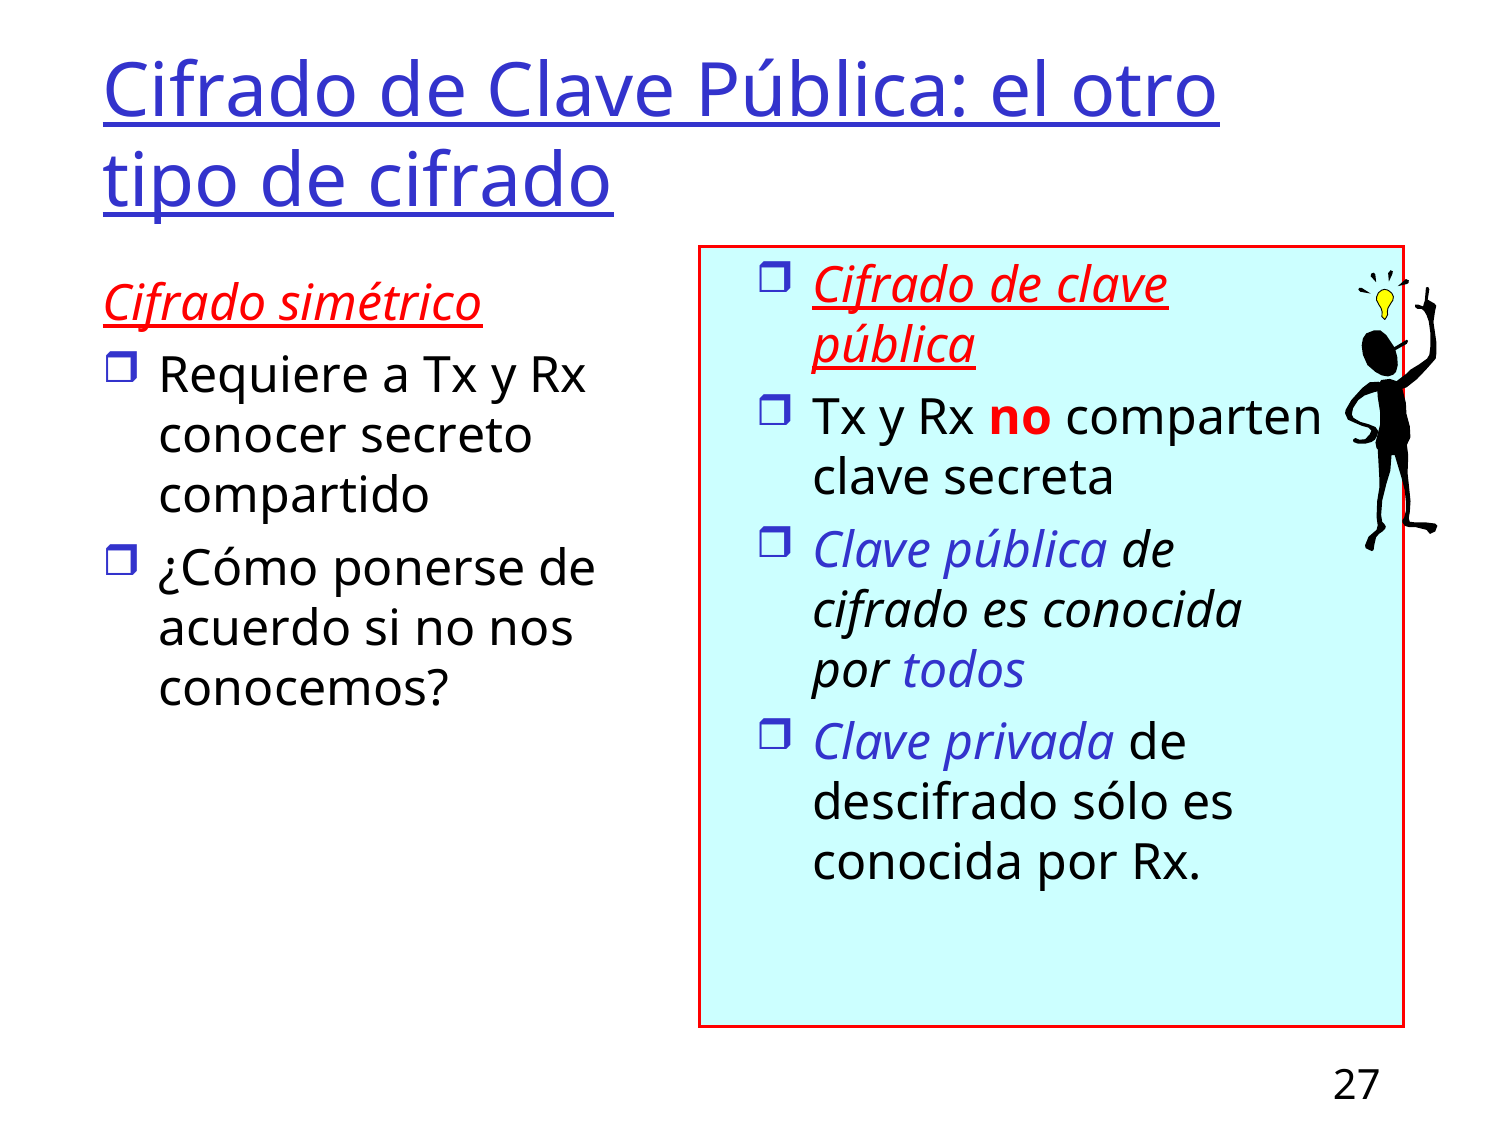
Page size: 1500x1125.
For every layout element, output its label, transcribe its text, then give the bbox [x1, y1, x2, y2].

title Cifrado de Clave Pública: el otro tipo de cifrado [87, 33, 1363, 229]
text_box Cifrado de clave pública Tx y Rx no comparten clave secreta Clave pública de cifrado es conocida por todos Clave privada de descifrado sólo es conocida por Rx. [741, 244, 1342, 1008]
list Cifrado simétrico Requiere a Tx y Rx conocer secreto compartido ¿Cómo ponerse de acuerdo si no nos conocemos? [87, 262, 713, 1026]
text_box [699, 246, 1438, 1027]
